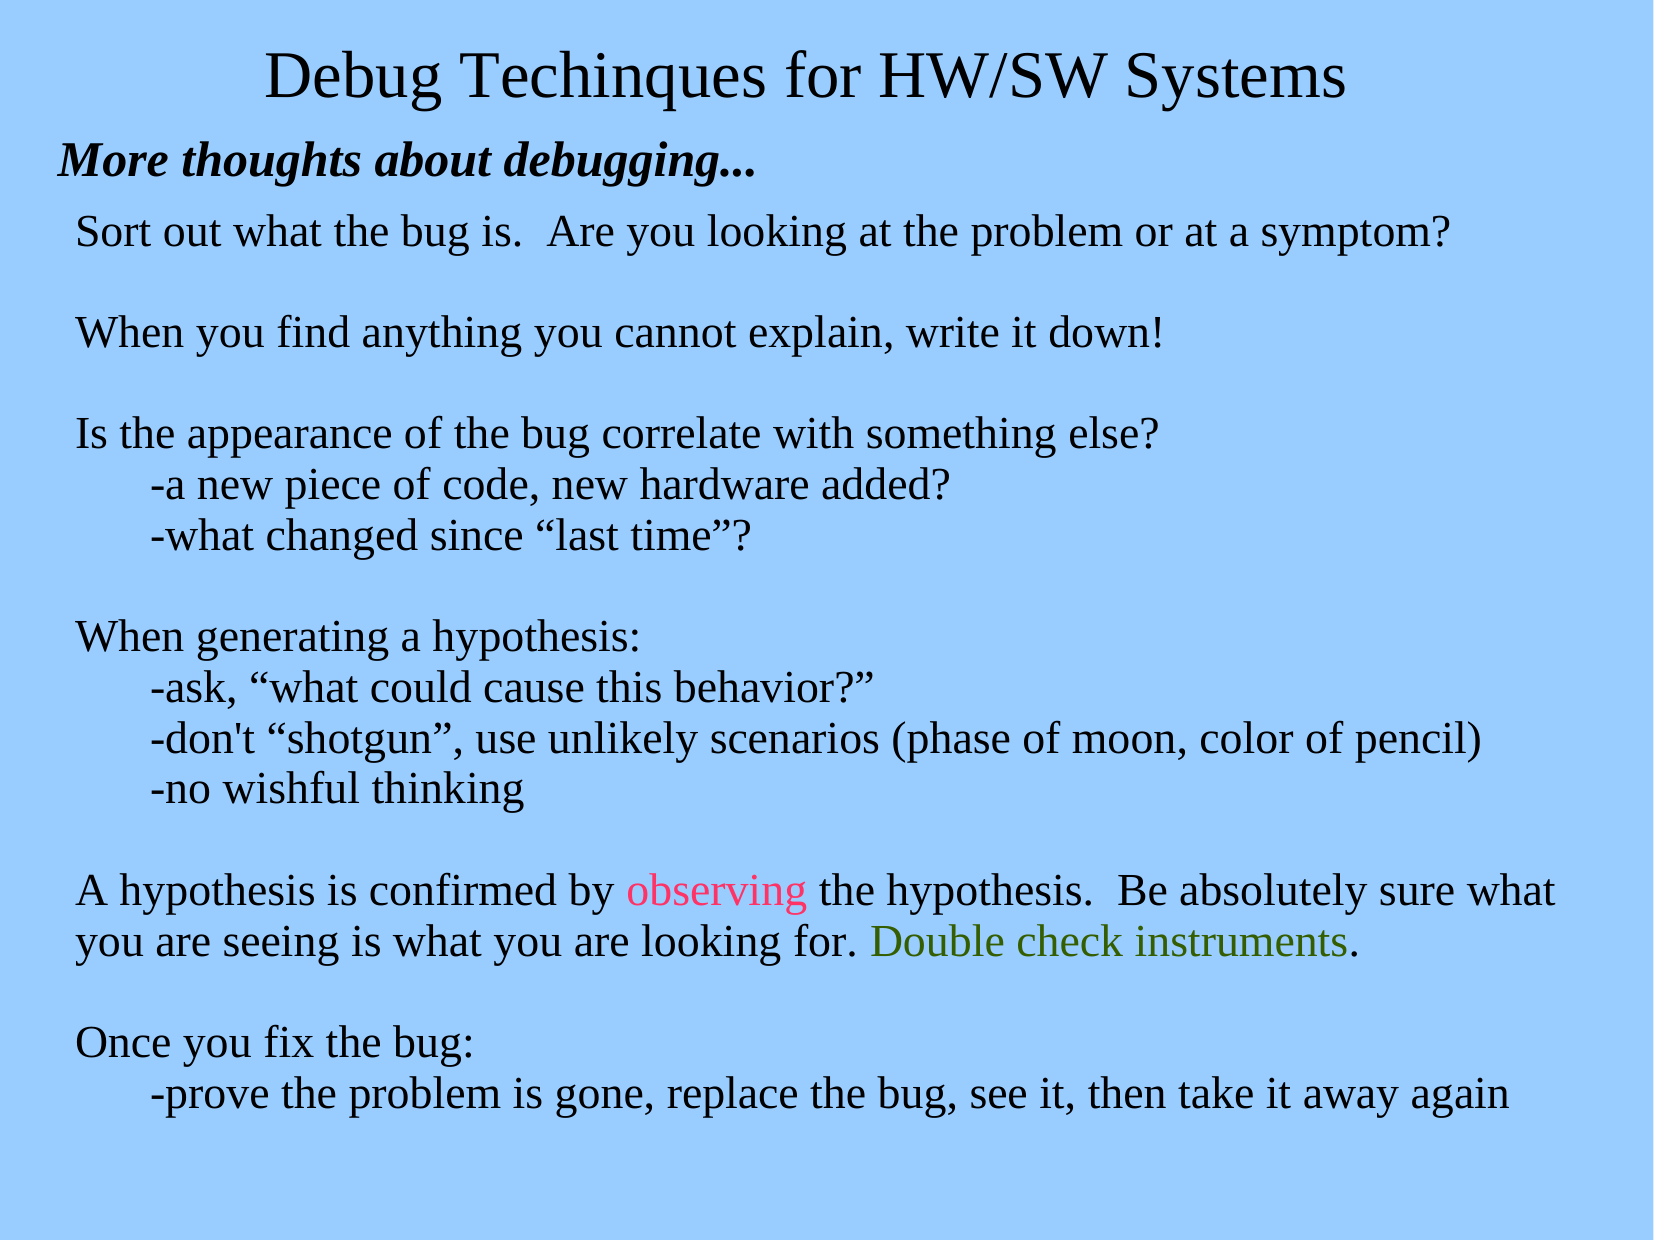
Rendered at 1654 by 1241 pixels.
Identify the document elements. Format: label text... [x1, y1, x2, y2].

text_box Sort out what the bug is. Are you looking at the problem or at a symptom? When you find anything you cannot explain, write it down! Is the appearance of the bug correlate with something else? -a new piece of code, new hardware added? -what changed since “last time”? When generating a hypothesis: -ask, “what could cause this behavior?” -don't “shotgun”, use unlikely scenarios (phase of moon, color of pencil) -no wishful thinking A hypothesis is confirmed by observing the hypothesis. Be absolutely sure what you are seeing is what you are looking for. Double check instruments. Once you fix the bug: -prove the problem is gone, replace the bug, see it, then take it away again [75, 205, 1576, 1241]
text_box Debug Techinques for HW/SW Systems [264, 38, 1351, 113]
text_box More thoughts about debugging... [57, 132, 788, 188]
